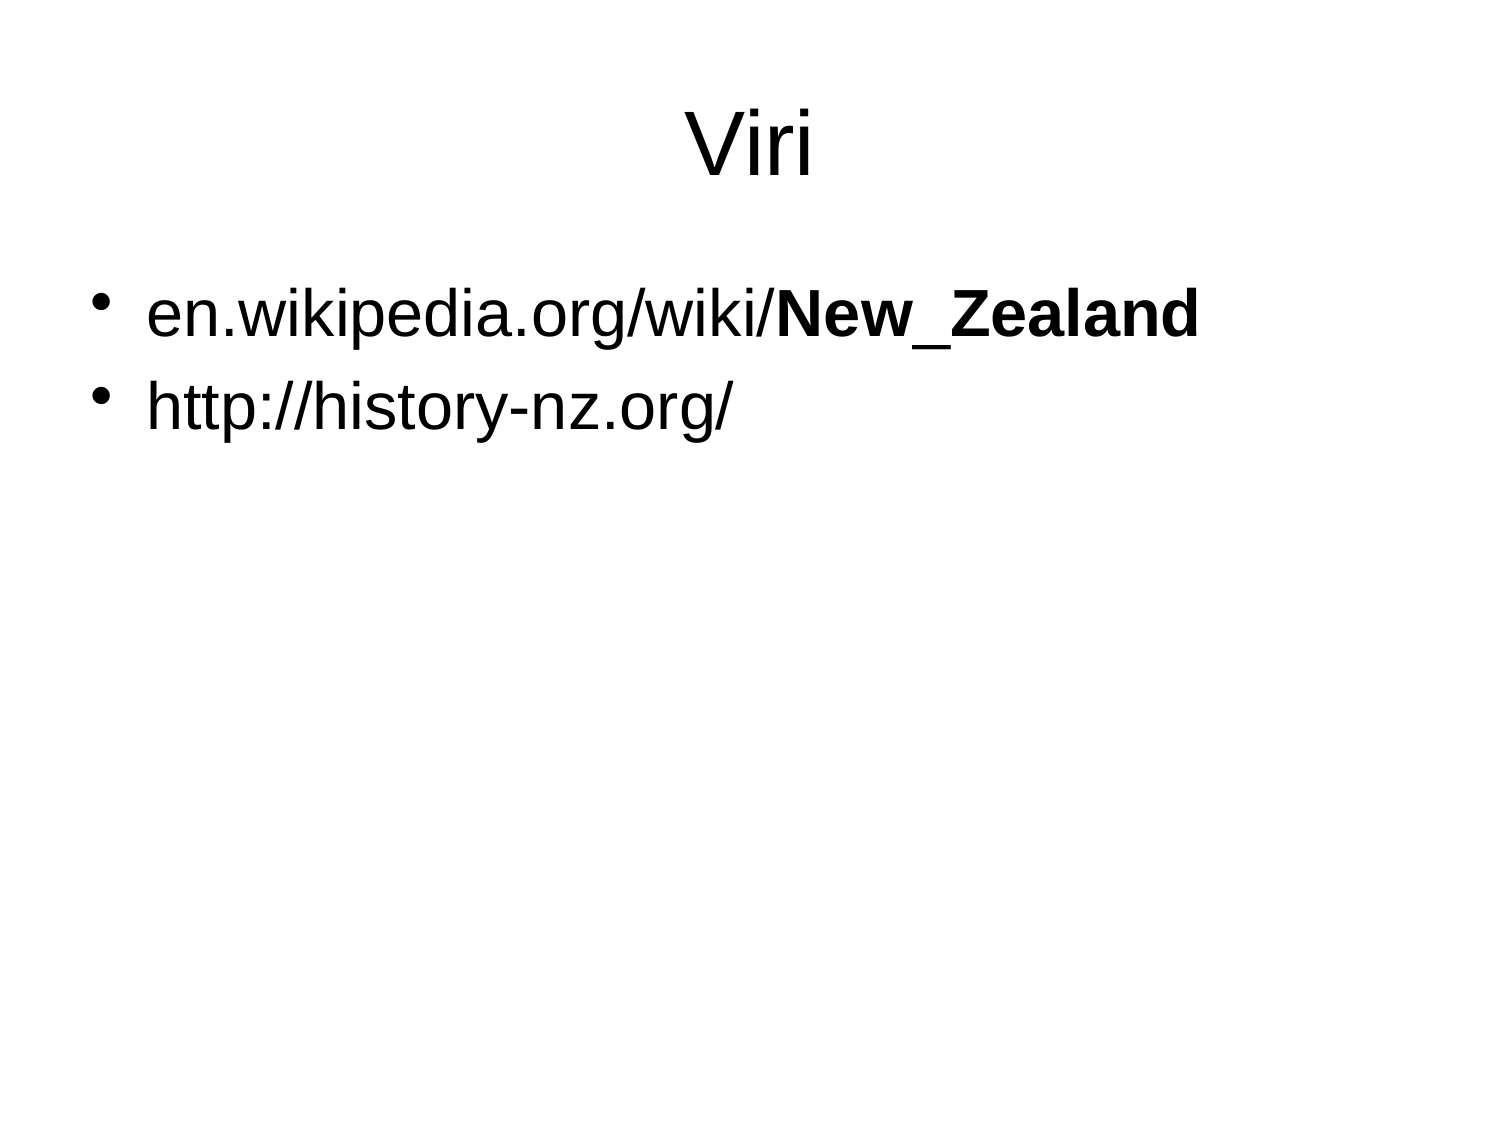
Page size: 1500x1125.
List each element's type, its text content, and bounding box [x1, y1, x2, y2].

list en.wikipedia.org/wiki/New_Zealand http://history-nz.org/ [75, 262, 1425, 1005]
title Viri [75, 45, 1425, 233]
